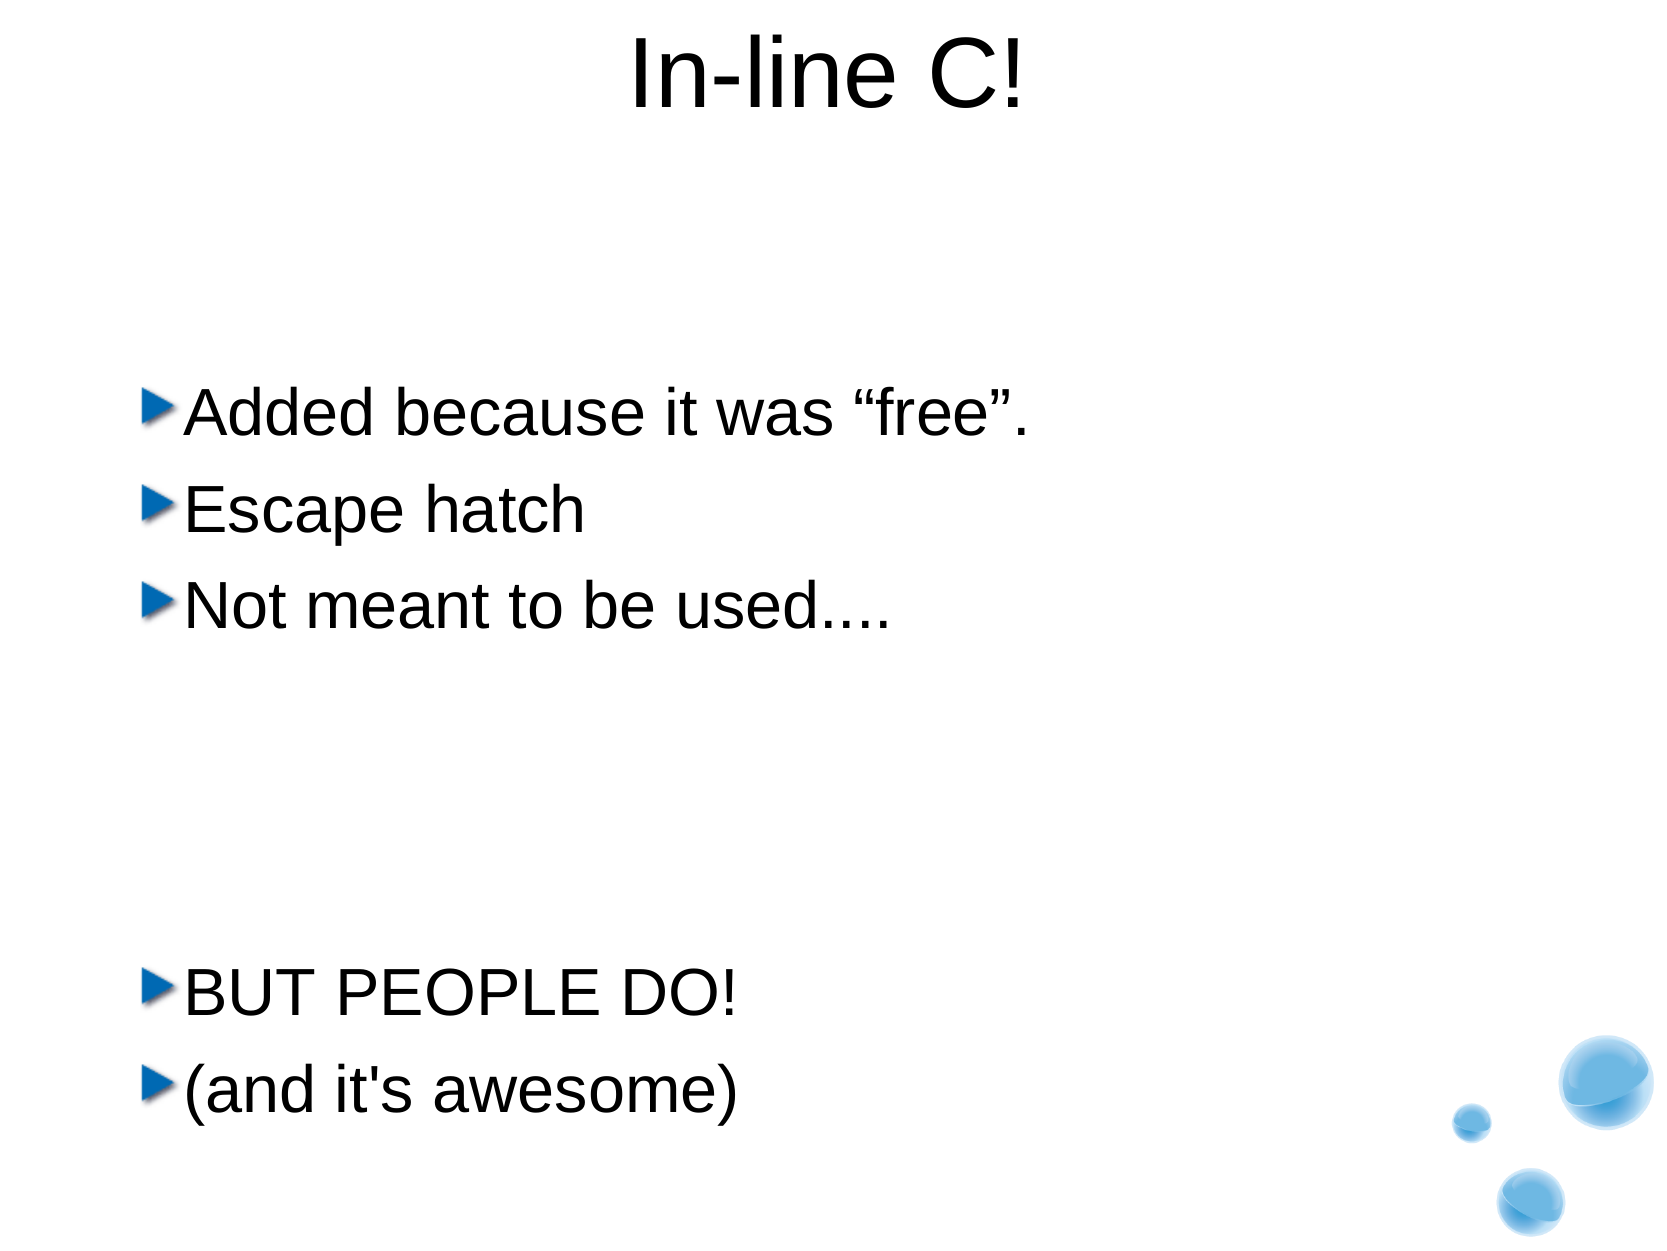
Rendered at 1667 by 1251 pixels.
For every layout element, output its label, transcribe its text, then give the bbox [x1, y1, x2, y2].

list Added because it was “free”. Escape hatch Not meant to be used.... BUT PEOPLE DO! (and it's awesome) [124, 360, 1541, 1187]
picture [1451, 1033, 1654, 1238]
title In-line C! [119, 0, 1536, 224]
